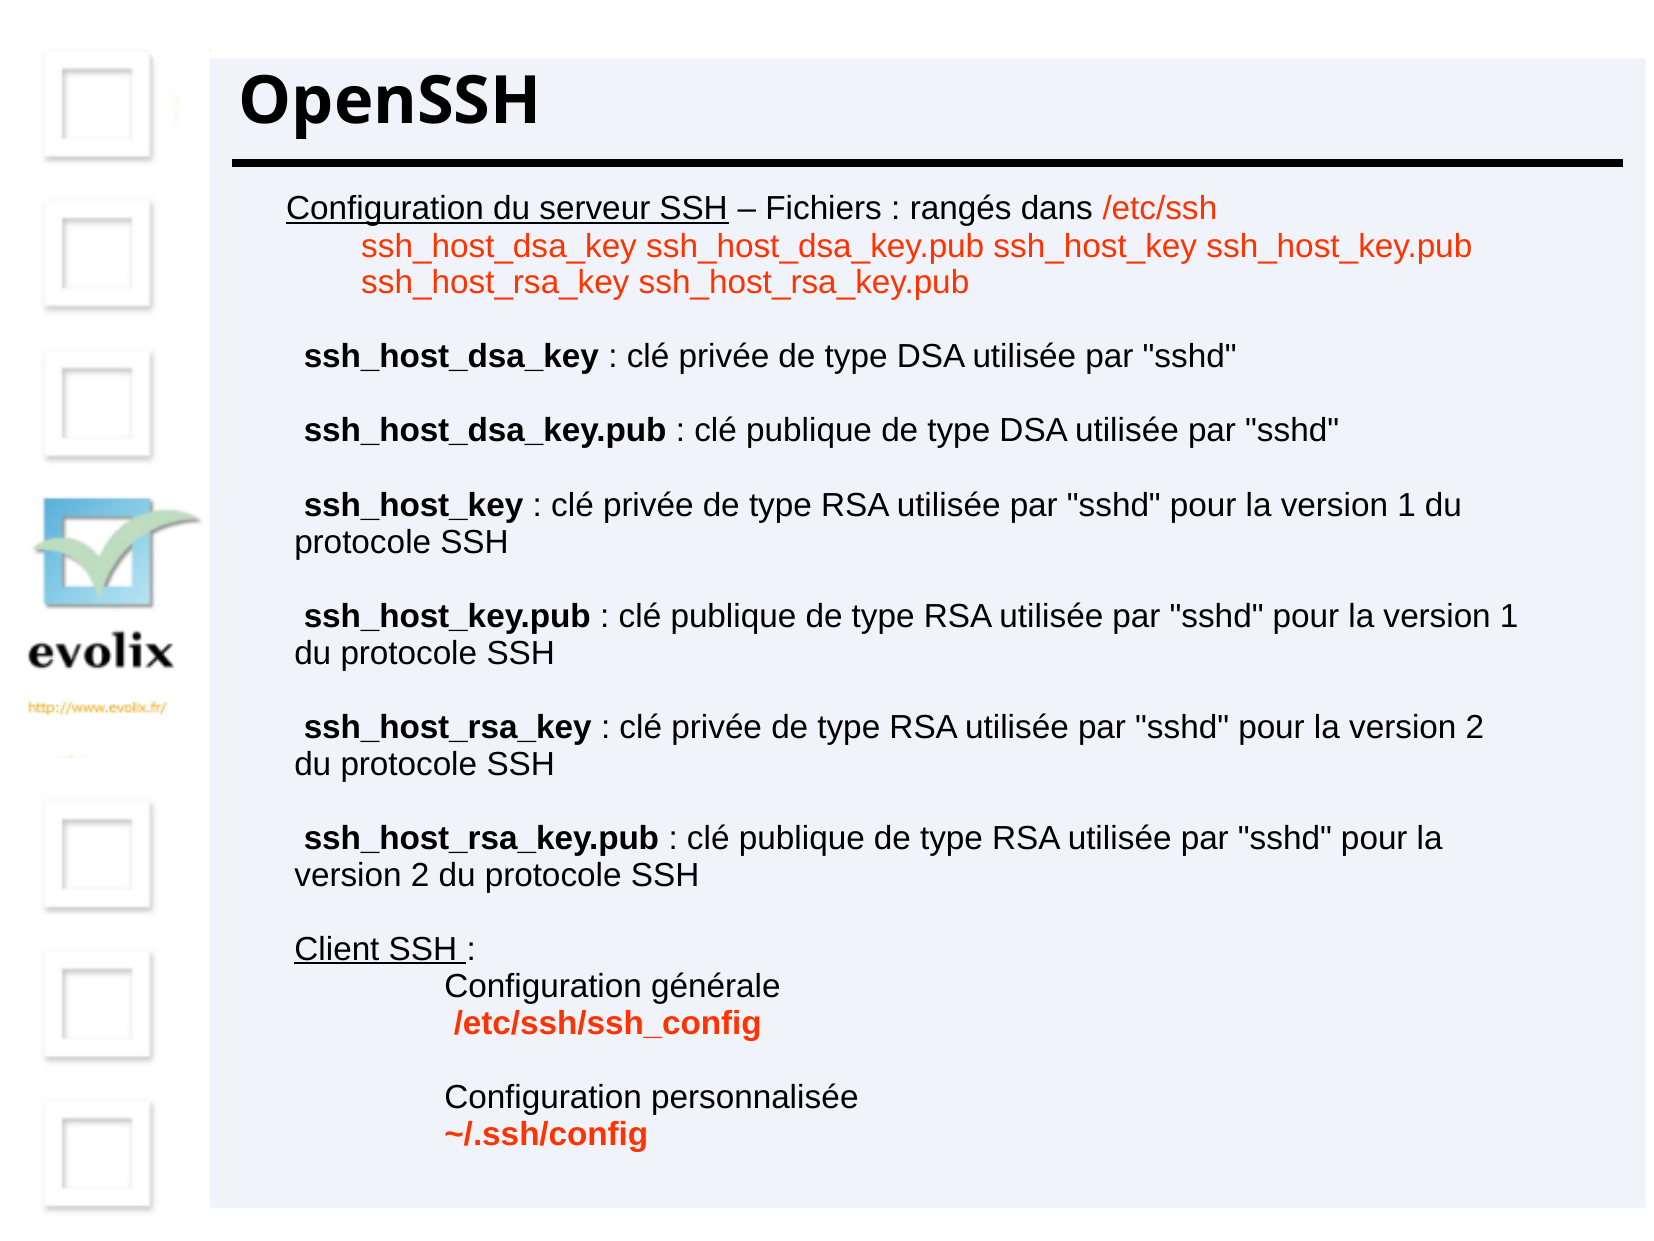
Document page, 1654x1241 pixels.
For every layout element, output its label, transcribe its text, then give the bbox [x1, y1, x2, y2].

picture [0, 49, 1654, 1218]
title OpenSSH [238, 0, 1530, 196]
text_box ssh_host_dsa_key : clé privée de type DSA utilisée par "sshd" ssh_host_dsa_key.pub : clé publique de type DSA utilisée par "sshd" ssh_host_key : clé privée de type RSA utilisée par "sshd" pour la version 1 du protocole SSH ssh_host_key.pub : clé publique de type RSA utilisée par "sshd" pour la version 1 du protocole SSH ssh_host_rsa_key : clé privée de type RSA utilisée par "sshd" pour la version 2 du protocole SSH ssh_host_rsa_key.pub : clé publique de type RSA utilisée par "sshd" pour la version 2 du protocole SSH Client SSH : Configuration générale /etc/ssh/ssh_config Configuration personnalisée ~/.ssh/config [279, 330, 1539, 1208]
text_box Configuration du serveur SSH – Fichiers : rangés dans /etc/ssh ssh_host_dsa_key ssh_host_dsa_key.pub ssh_host_key ssh_host_key.pub ssh_host_rsa_key ssh_host_rsa_key.pub [271, 196, 1489, 309]
